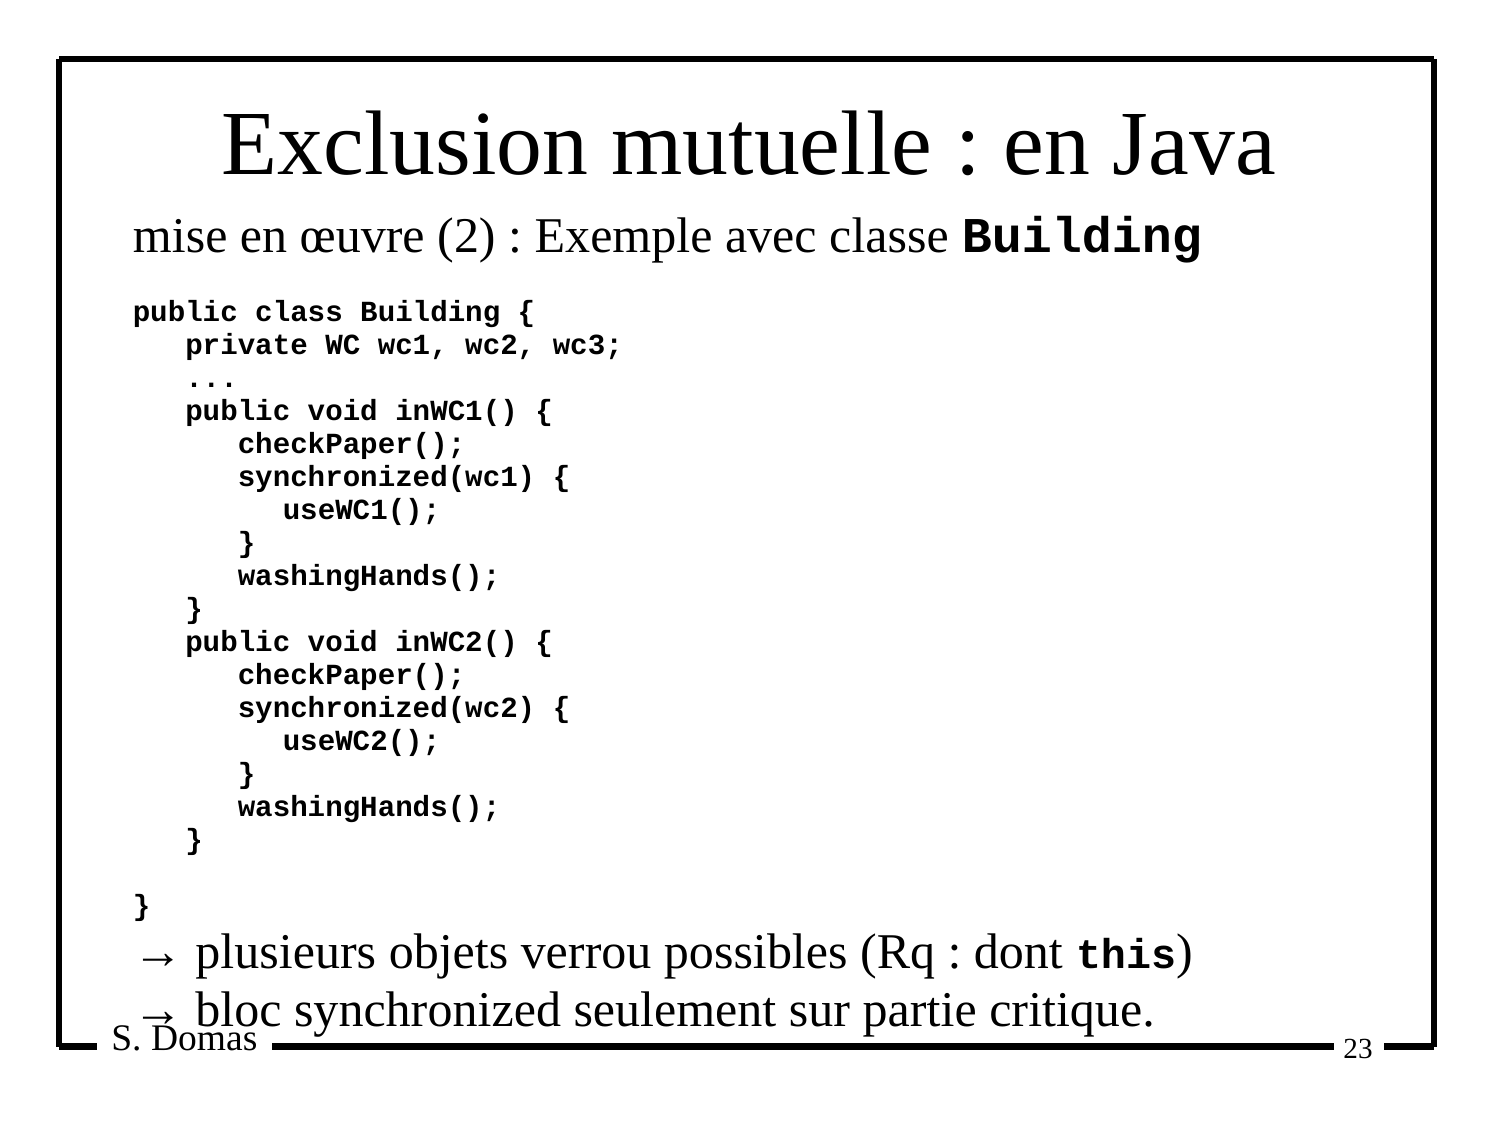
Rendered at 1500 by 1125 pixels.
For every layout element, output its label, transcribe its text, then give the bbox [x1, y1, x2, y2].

text_box mise en œuvre (2) : Exemple avec classe Building public class Building { private WC wc1, wc2, wc3; ... public void inWC1() { checkPaper(); synchronized(wc1) { useWC1(); } washingHands(); } public void inWC2() { checkPaper(); synchronized(wc2) { useWC2(); } washingHands(); } } → plusieurs objets verrou possibles (Rq : dont this) → bloc synchronized seulement sur partie critique. [118, 238, 1388, 1093]
text_box S. Domas [96, 1009, 273, 1067]
title Exclusion mutuelle : en Java [112, 49, 1388, 238]
